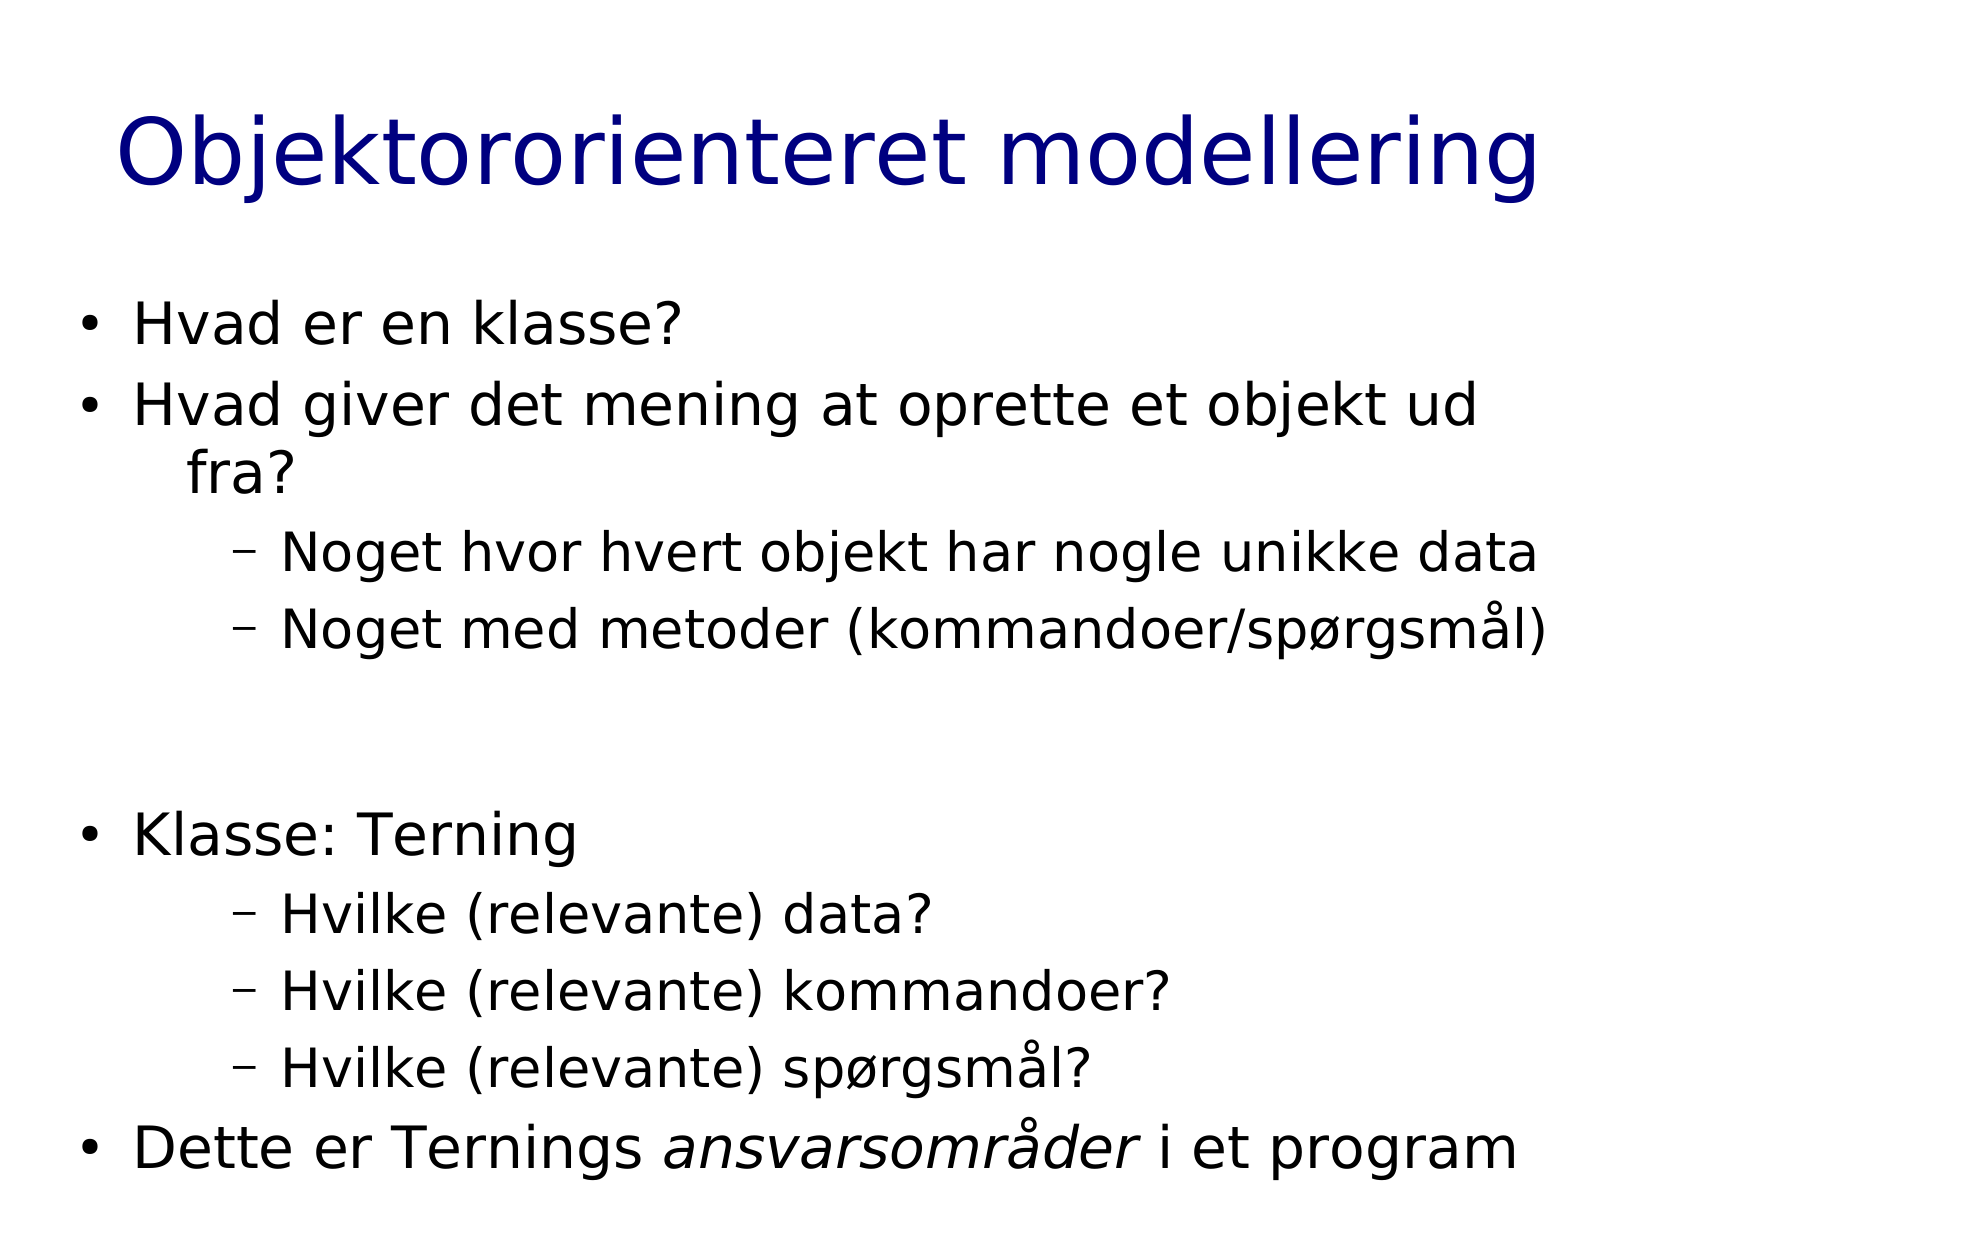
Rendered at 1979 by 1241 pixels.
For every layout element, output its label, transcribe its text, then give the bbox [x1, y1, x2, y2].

list Hvad er en klasse? Hvad giver det mening at oprette et objekt ud fra? Noget hvor hvert objekt har nogle unikke data Noget med metoder (kommandoer/spørgsmål) Klasse: Terning Hvilke (relevante) data? Hvilke (relevante) kommandoer? Hvilke (relevante) spørgsmål? Dette er Ternings ansvarsområder i et program [44, 290, 1606, 1211]
title Objektororienteret modellering [30, 49, 1620, 257]
